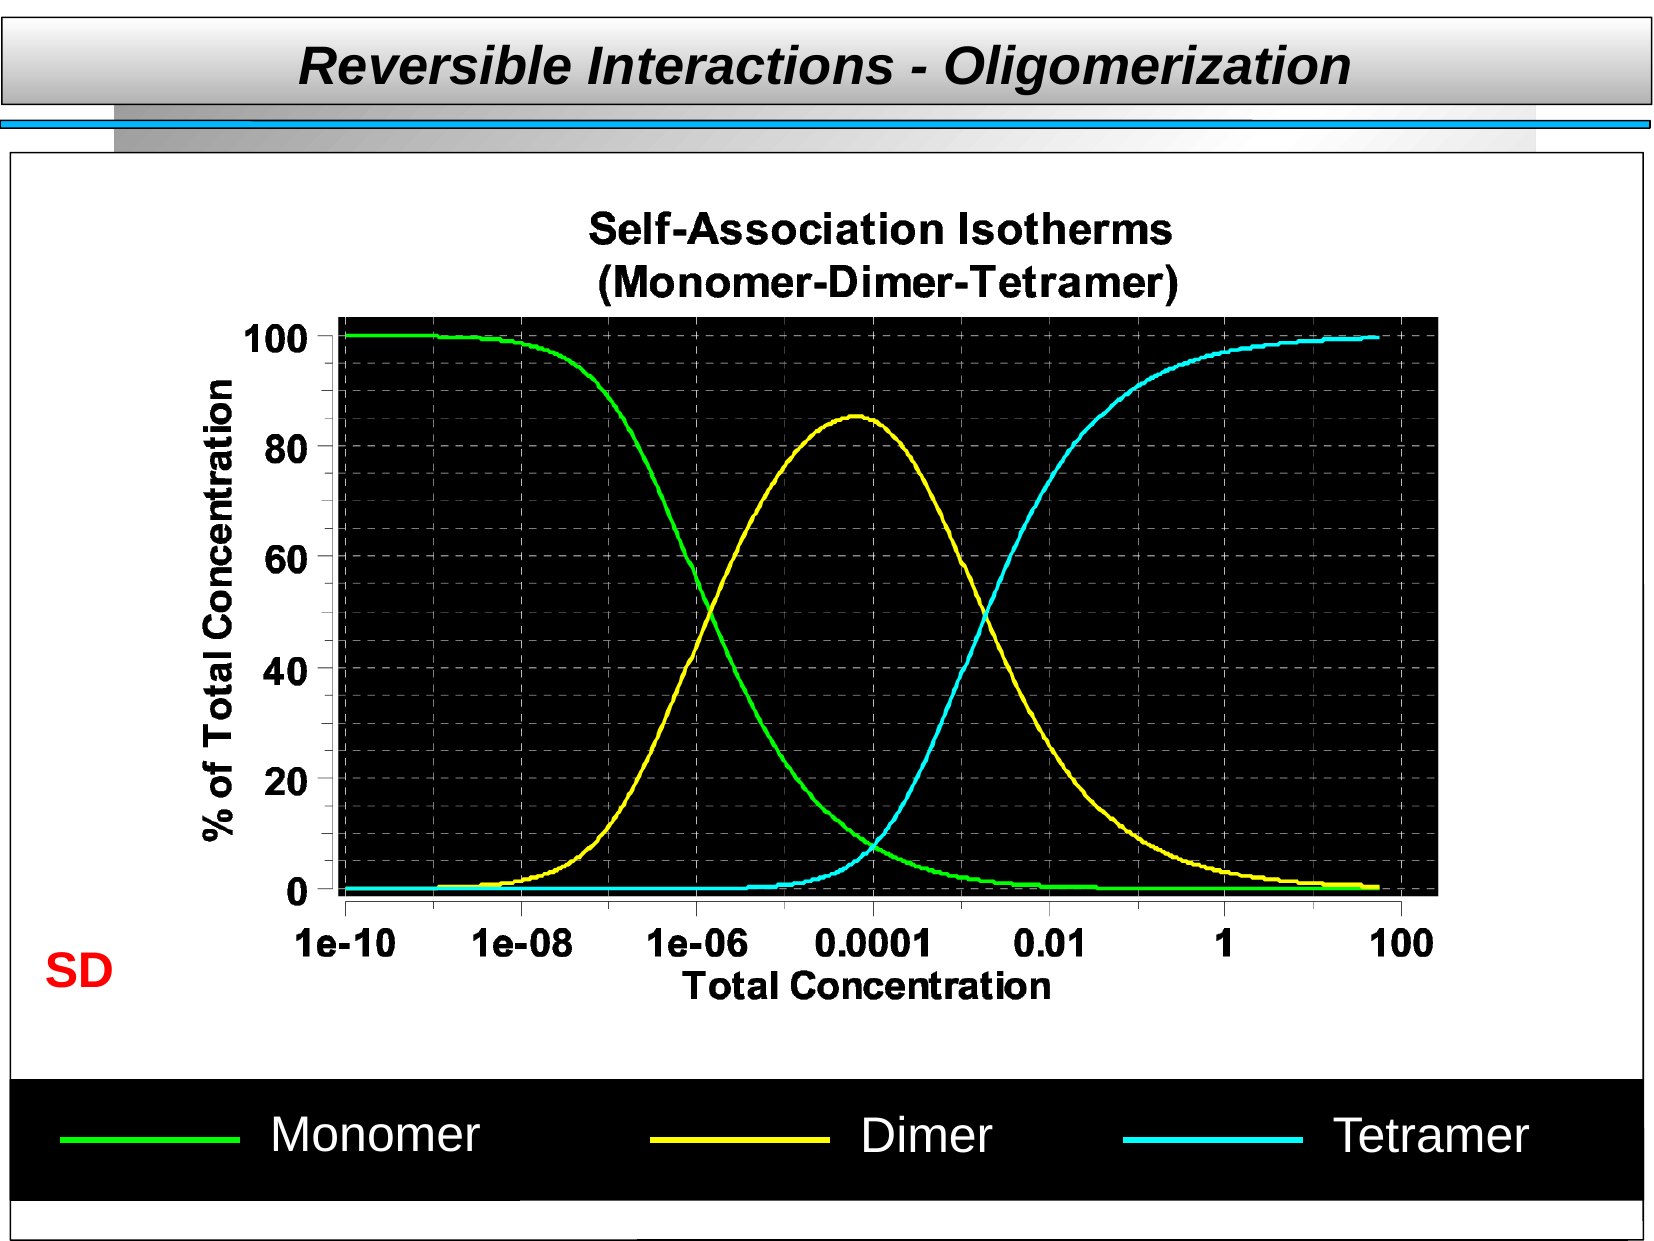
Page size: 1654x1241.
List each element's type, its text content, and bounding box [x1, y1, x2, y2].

text_box Tetramer [1317, 1099, 1573, 1170]
picture [151, 187, 1502, 1031]
text_box SD [29, 934, 135, 1005]
text_box Monomer [254, 1099, 510, 1170]
text_box [10, 152, 1644, 1241]
text_box Dimer [845, 1099, 1101, 1170]
text_box [0, 120, 1651, 129]
text_box Reversible Interactions - Oligomerization [1, 17, 1652, 105]
